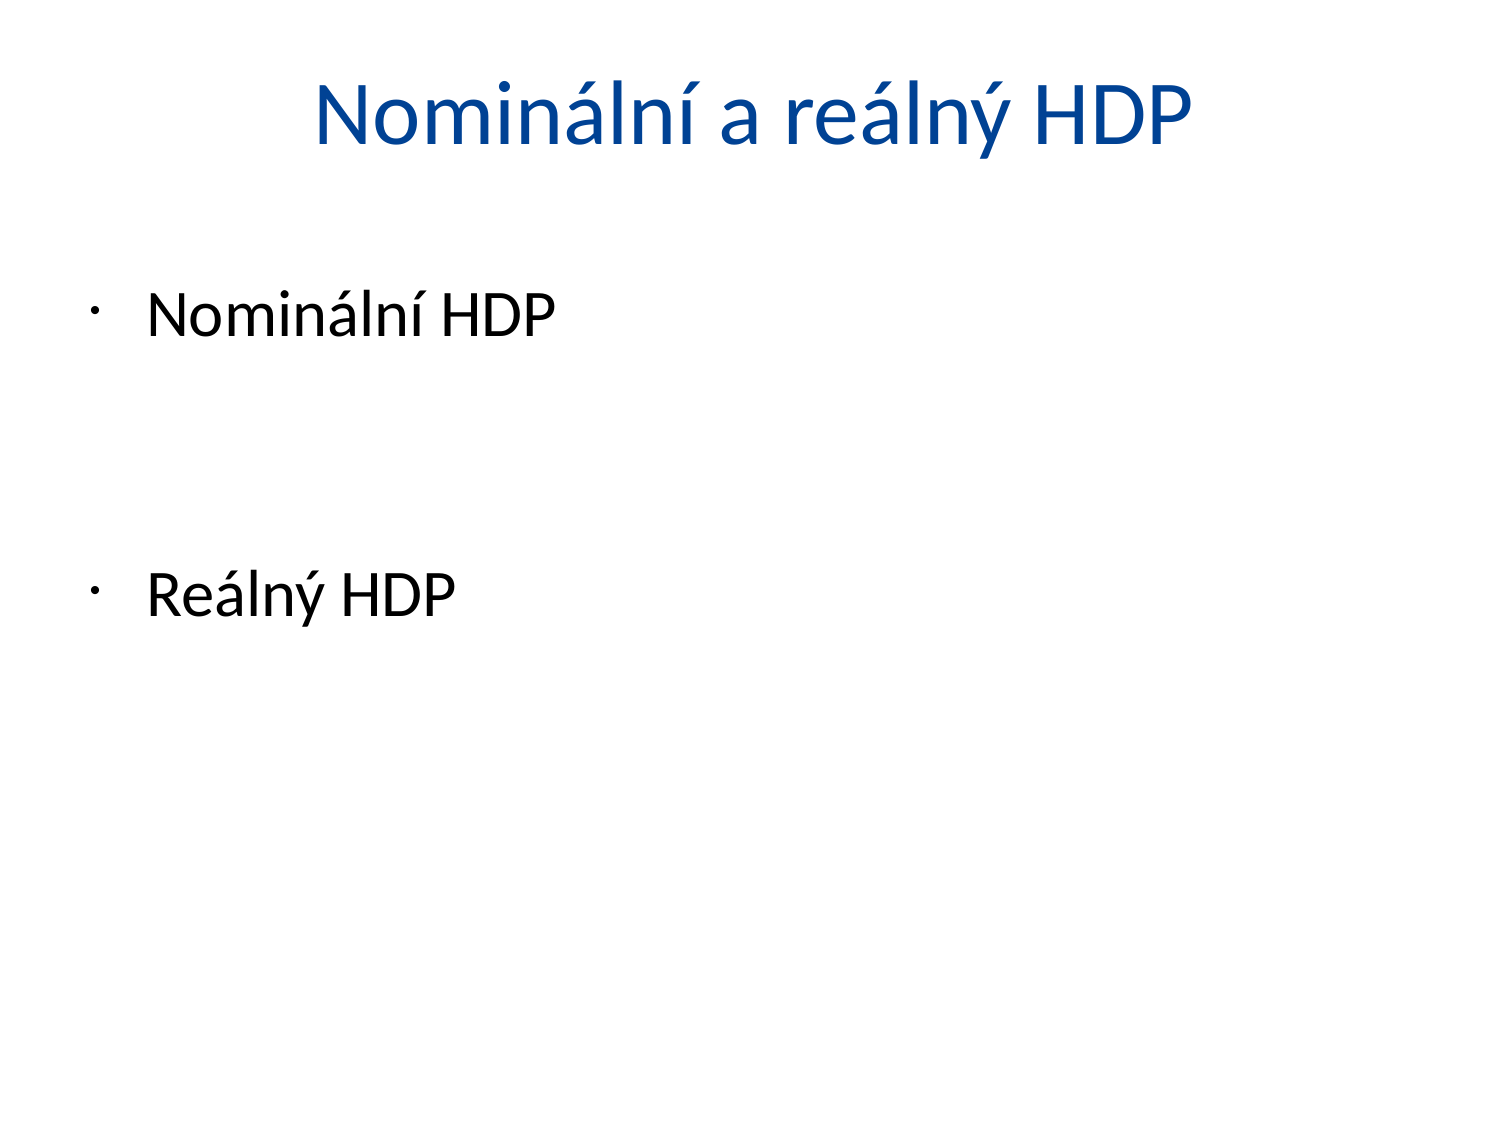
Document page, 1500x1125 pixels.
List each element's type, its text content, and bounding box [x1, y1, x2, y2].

title Nominální a reálný HDP [75, 45, 1425, 233]
list Nominální HDP Reálný HDP [75, 262, 1425, 1005]
